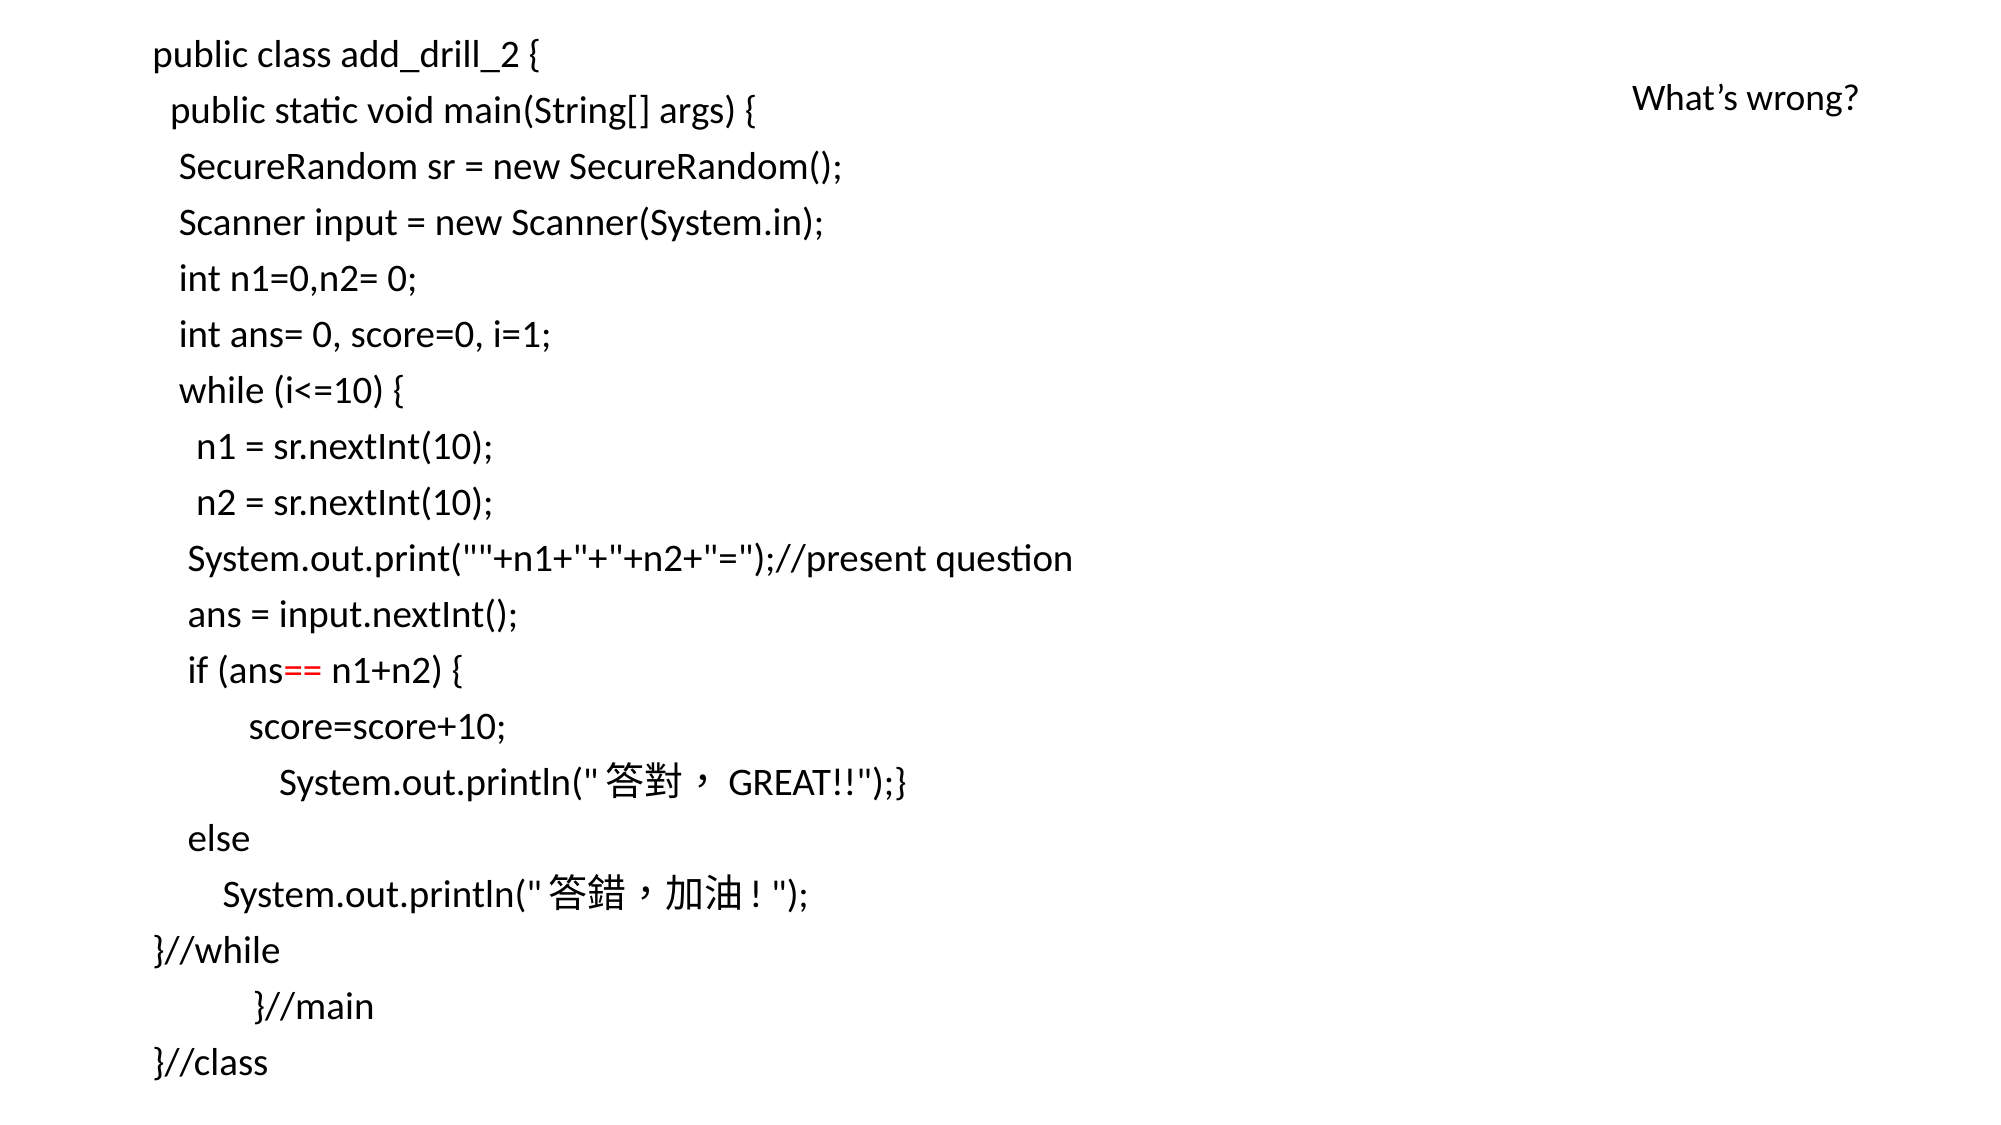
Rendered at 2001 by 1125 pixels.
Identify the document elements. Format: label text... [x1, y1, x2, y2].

list public class add_drill_2 { public static void main(String[] args) { SecureRandom sr = new SecureRandom(); Scanner input = new Scanner(System.in); int n1=0,n2= 0; int ans= 0, score=0, i=1; while (i<=10) { n1 = sr.nextInt(10); n2 = sr.nextInt(10); System.out.print(""+n1+"+"+n2+"=");//present question ans = input.nextInt(); if (ans== n1+n2) { score=score+10; System.out.println("答對，GREAT!!");} else System.out.println("答錯，加油! "); }//while }//main }//class [137, 26, 1536, 1105]
text_box What’s wrong? [1617, 65, 1876, 126]
